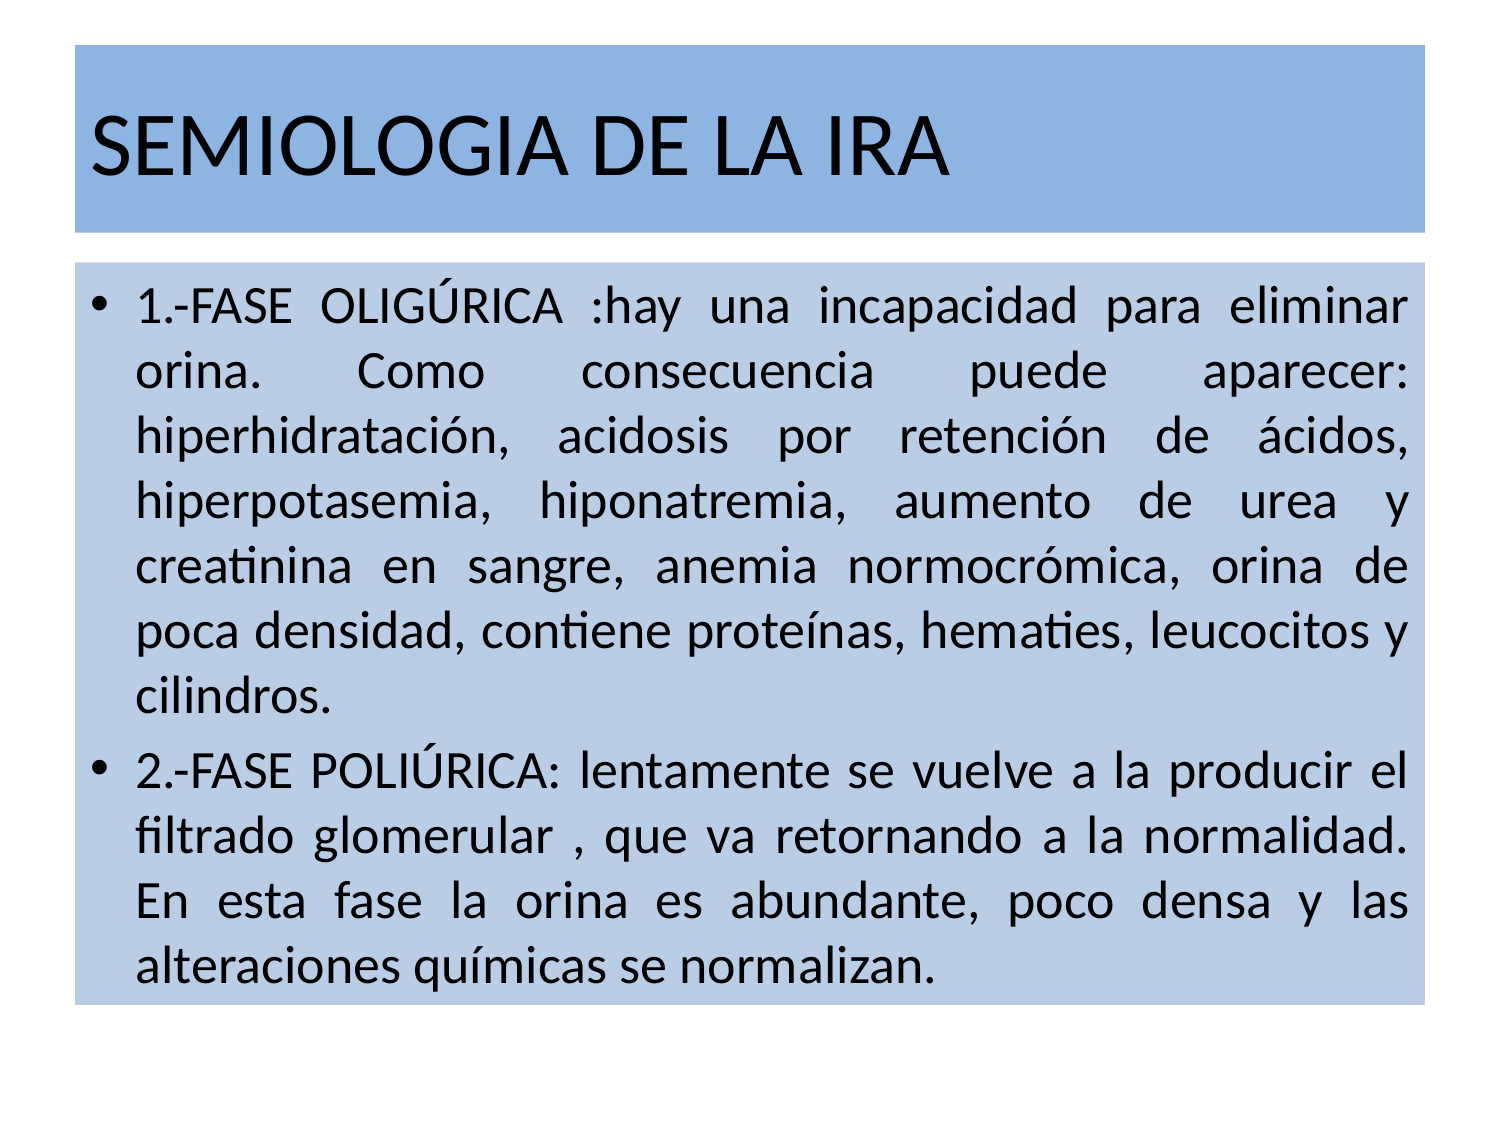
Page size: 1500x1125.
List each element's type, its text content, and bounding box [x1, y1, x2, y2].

title SEMIOLOGIA DE LA IRA [75, 45, 1425, 233]
list 1.-FASE OLIGÚRICA :hay una incapacidad para eliminar orina. Como consecuencia puede aparecer: hiperhidratación, acidosis por retención de ácidos, hiperpotasemia, hiponatremia, aumento de urea y creatinina en sangre, anemia normocrómica, orina de poca densidad, contiene proteínas, hematies, leucocitos y cilindros. 2.-FASE POLIÚRICA: lentamente se vuelve a la producir el filtrado glomerular , que va retornando a la normalidad. En esta fase la orina es abundante, poco densa y las alteraciones químicas se normalizan. [75, 262, 1425, 1005]
